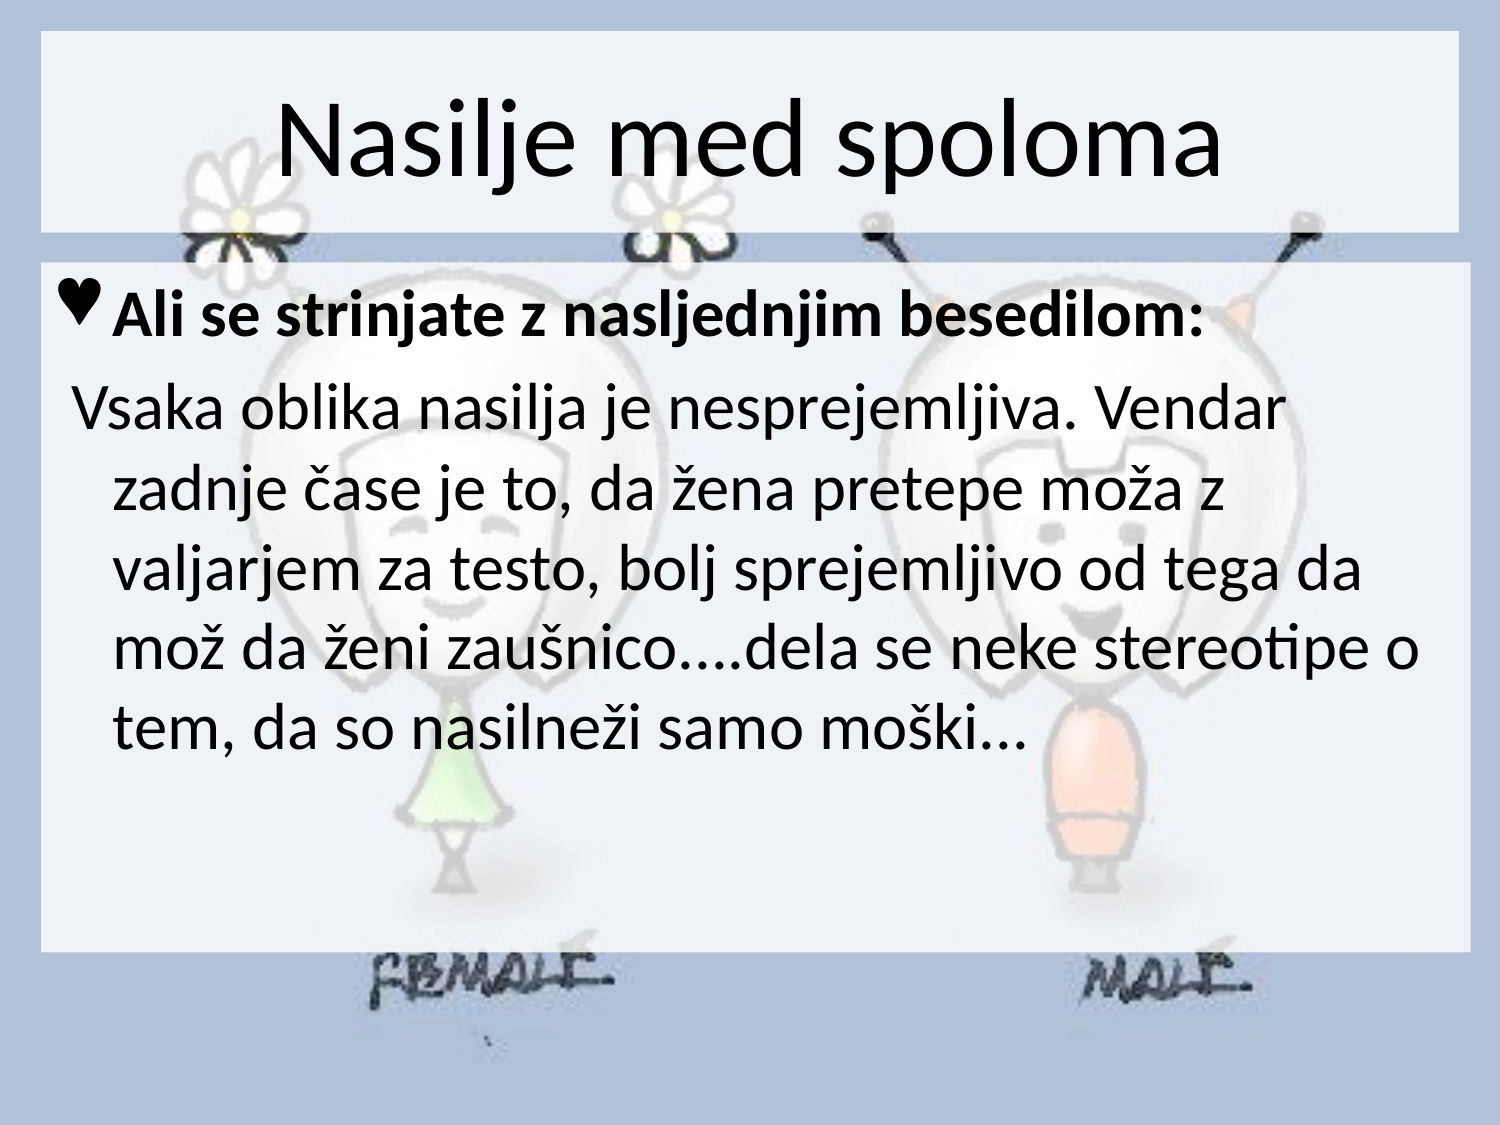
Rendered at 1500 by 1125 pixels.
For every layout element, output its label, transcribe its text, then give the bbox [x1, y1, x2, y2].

list Ali se strinjate z nasljednjim besedilom: Vsaka oblika nasilja je nesprejemljiva. Vendar zadnje čase je to, da žena pretepe moža z valjarjem za testo, bolj sprejemljivo od tega da mož da ženi zaušnico....dela se neke stereotipe o tem, da so nasilneži samo moški... [41, 262, 1471, 953]
picture [0, 0, 1500, 1125]
title Nasilje med spoloma [41, 31, 1459, 233]
